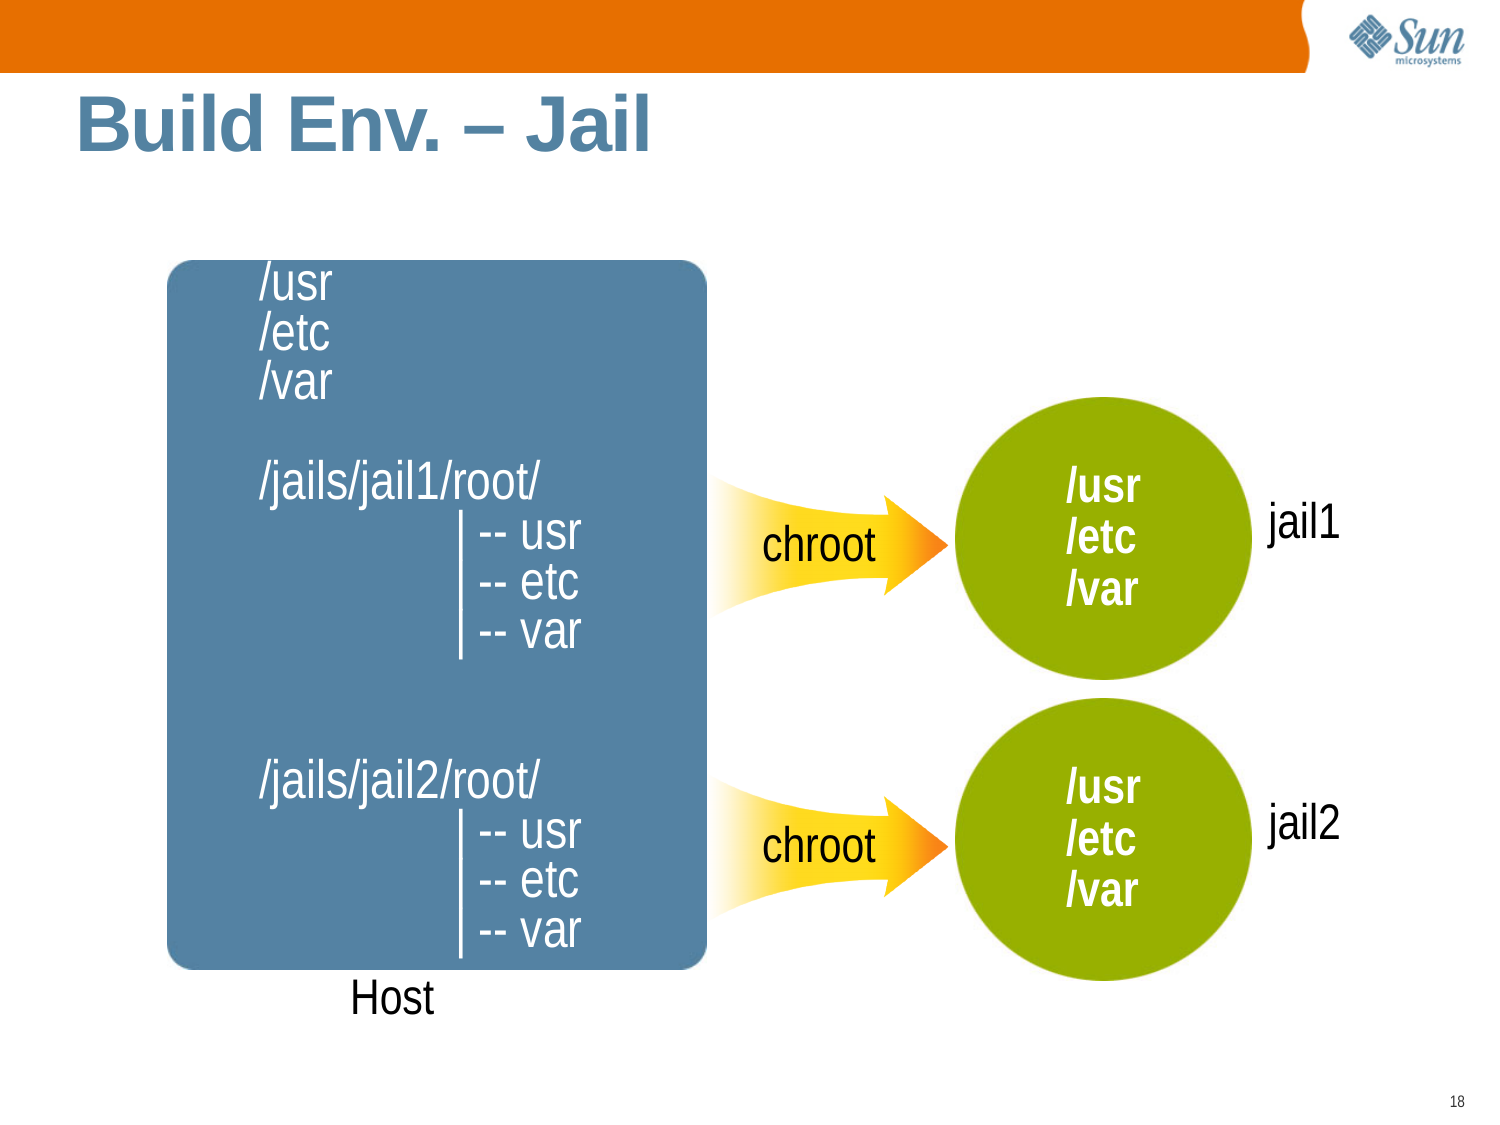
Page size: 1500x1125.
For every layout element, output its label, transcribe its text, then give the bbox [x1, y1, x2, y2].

text_box Host [350, 976, 505, 1033]
text_box jail1 [1268, 499, 1389, 660]
picture [0, 0, 1500, 73]
picture [955, 698, 1252, 982]
title Build Env. – Jail [75, 87, 1486, 696]
picture [167, 260, 949, 970]
text_box jail2 [1268, 800, 1390, 858]
picture [955, 397, 1252, 680]
